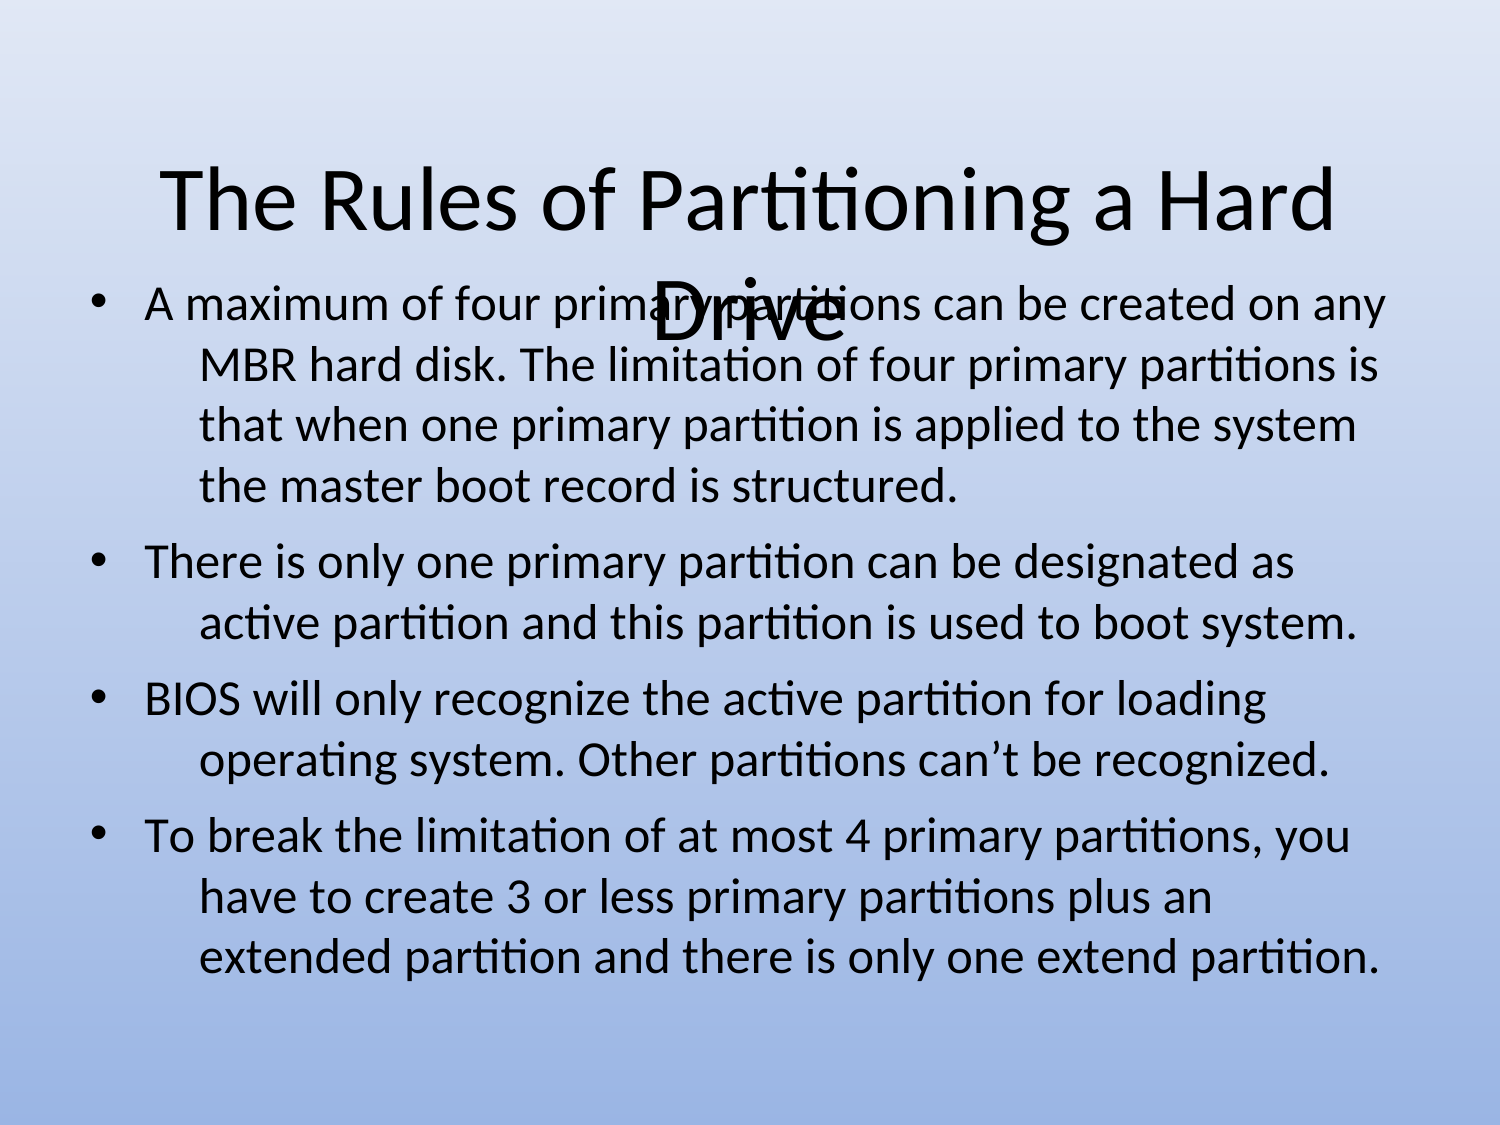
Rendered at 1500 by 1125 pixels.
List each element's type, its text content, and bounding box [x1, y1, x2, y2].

list A maximum of four primary partitions can be created on any MBR hard disk. The limitation of four primary partitions is that when one primary partition is applied to the system the master boot record is structured. There is only one primary partition can be designated as active partition and this partition is used to boot system. BIOS will only recognize the active partition for loading operating system. Other partitions can’t be recognized. To break the limitation of at most 4 primary partitions, you have to create 3 or less primary partitions plus an extended partition and there is only one extend partition. [75, 262, 1426, 1006]
title The Rules of Partitioning a Hard Drive [75, 21, 1426, 257]
